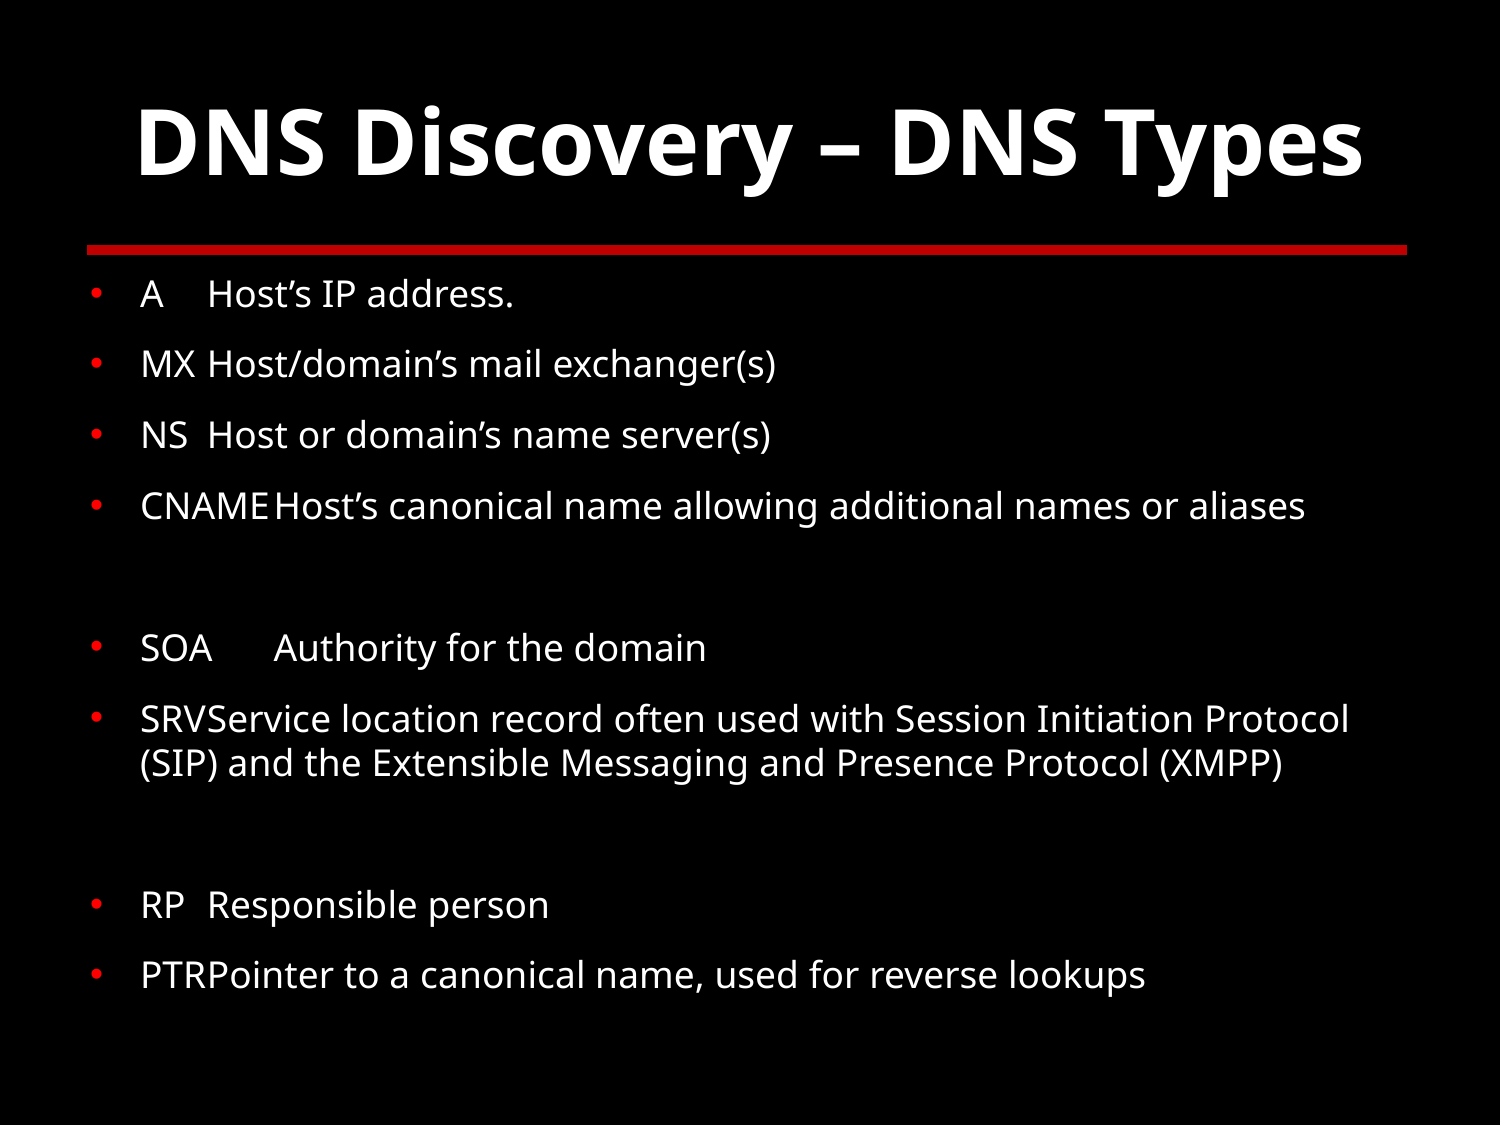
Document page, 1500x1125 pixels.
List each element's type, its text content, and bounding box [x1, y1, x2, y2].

title DNS Discovery – DNS Types [75, 45, 1425, 233]
list A Host’s IP address. MX Host/domain’s mail exchanger(s) NS Host or domain’s name server(s) CNAME Host’s canonical name allowing additional names or aliases SOA Authority for the domain SRV Service location record often used with Session Initiation Protocol (SIP) and the Extensible Messaging and Presence Protocol (XMPP) RP Responsible person PTR Pointer to a canonical name, used for reverse lookups [75, 262, 1425, 1005]
